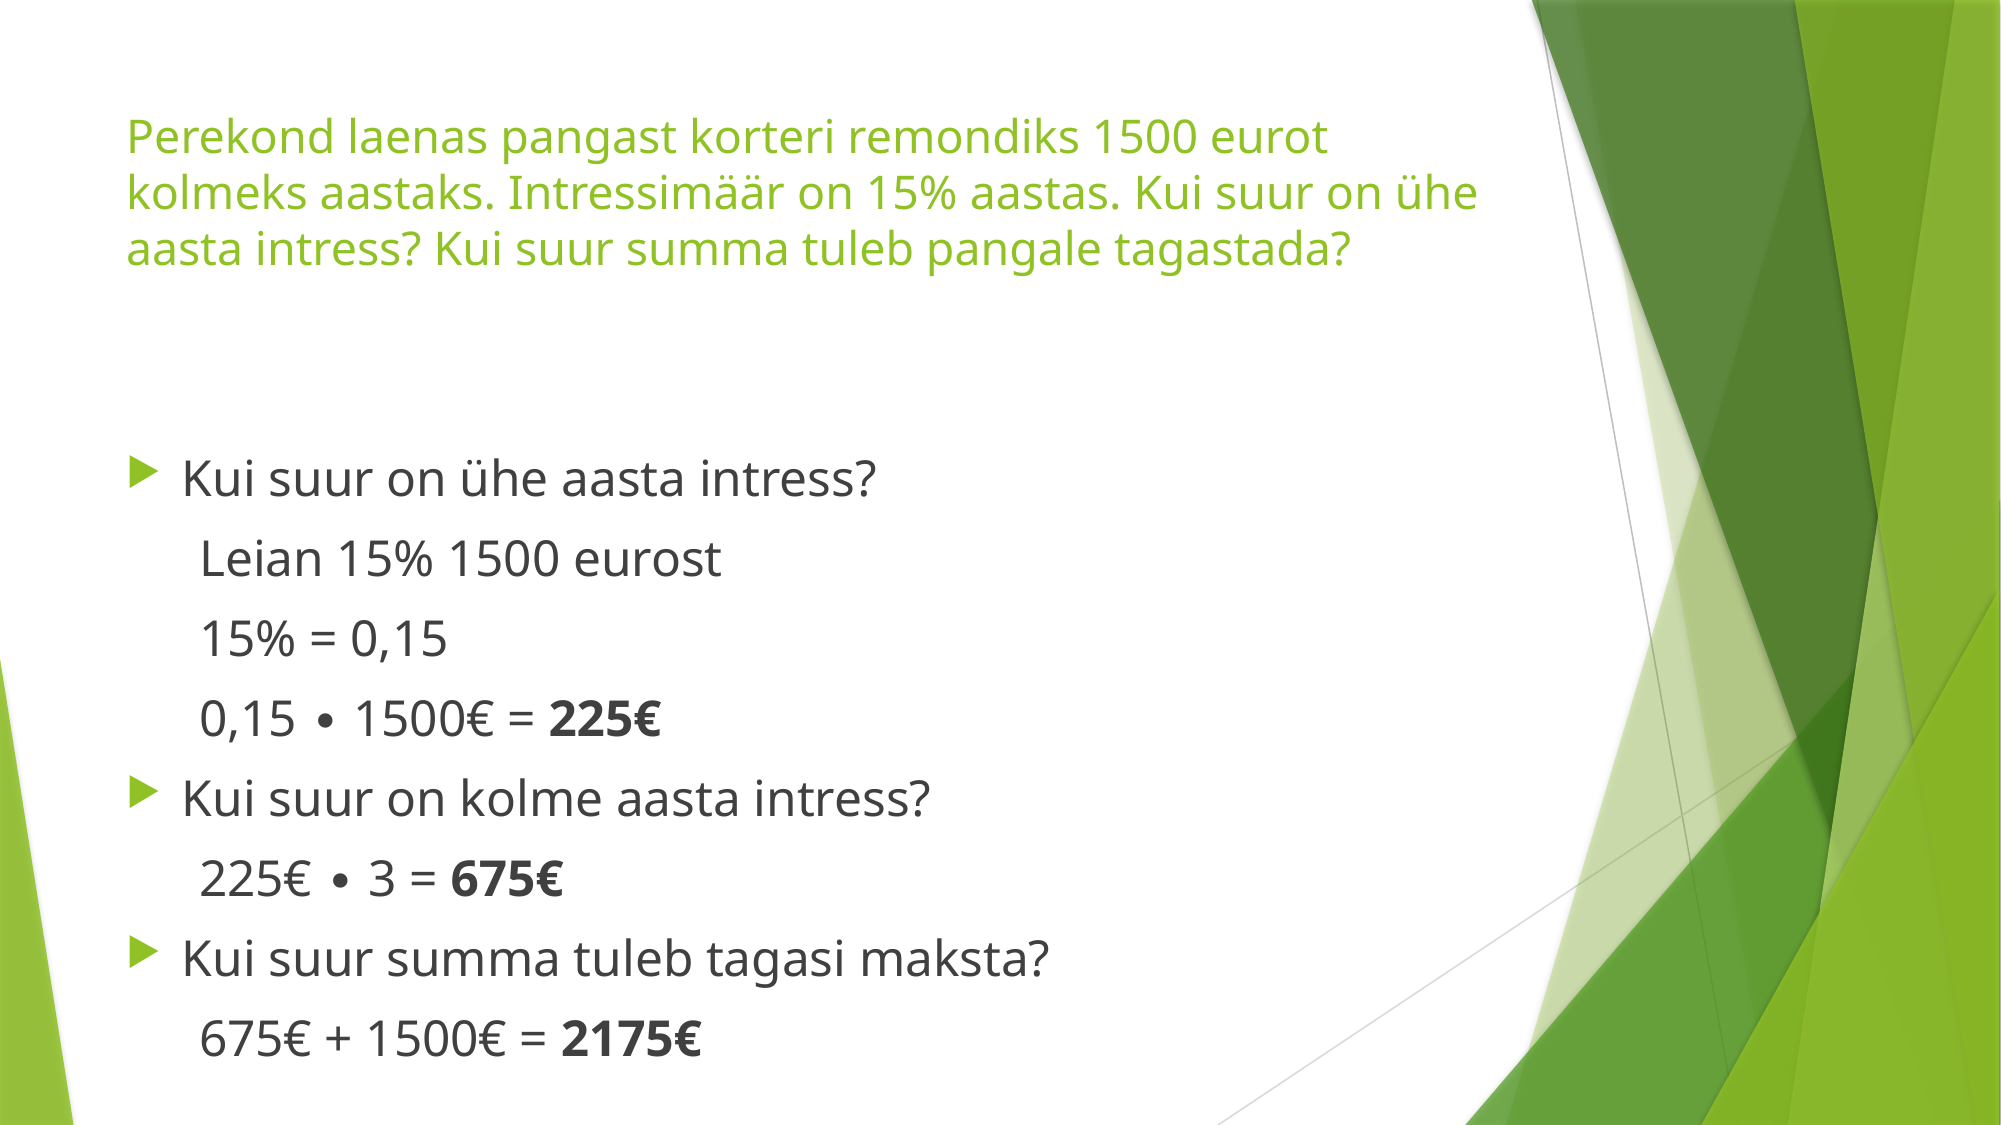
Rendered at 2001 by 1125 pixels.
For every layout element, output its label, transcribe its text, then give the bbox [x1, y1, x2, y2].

title Perekond laenas pangast korteri remondiks 1500 eurot kolmeks aastaks. Intressimäär on 15% aastas. Kui suur on ühe aasta intress? Kui suur summa tuleb pangale tagastada? [111, 99, 1522, 317]
list Kui suur on ühe aasta intress? Leian 15% 1500 eurost 15% = 0,15 0,15 ∙ 1500€ = 225€ Kui suur on kolme aasta intress? 225€ ∙ 3 = 675€ Kui suur summa tuleb tagasi maksta? 675€ + 1500€ = 2175€ [111, 439, 1522, 1077]
